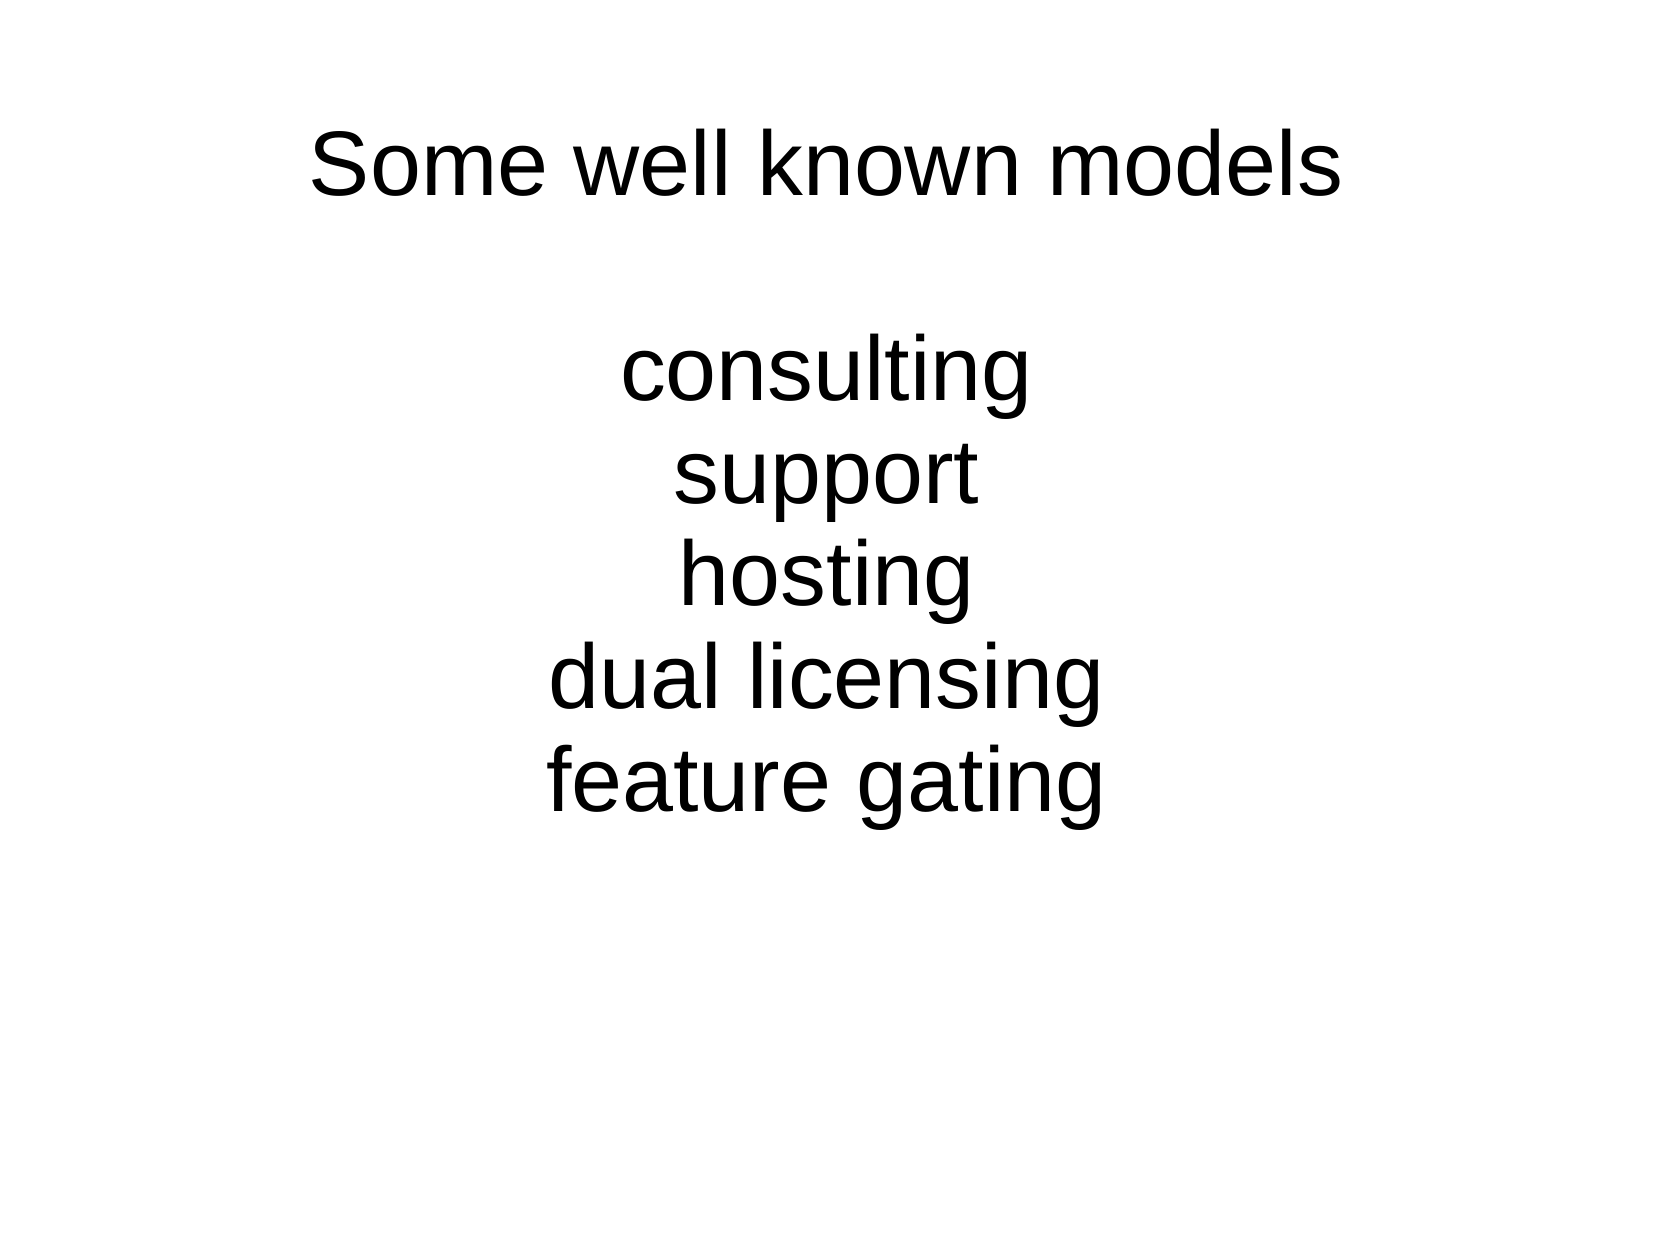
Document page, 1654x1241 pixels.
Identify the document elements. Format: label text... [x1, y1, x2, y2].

title Some well known models consulting support hosting dual licensing feature gating [82, 112, 1571, 1139]
